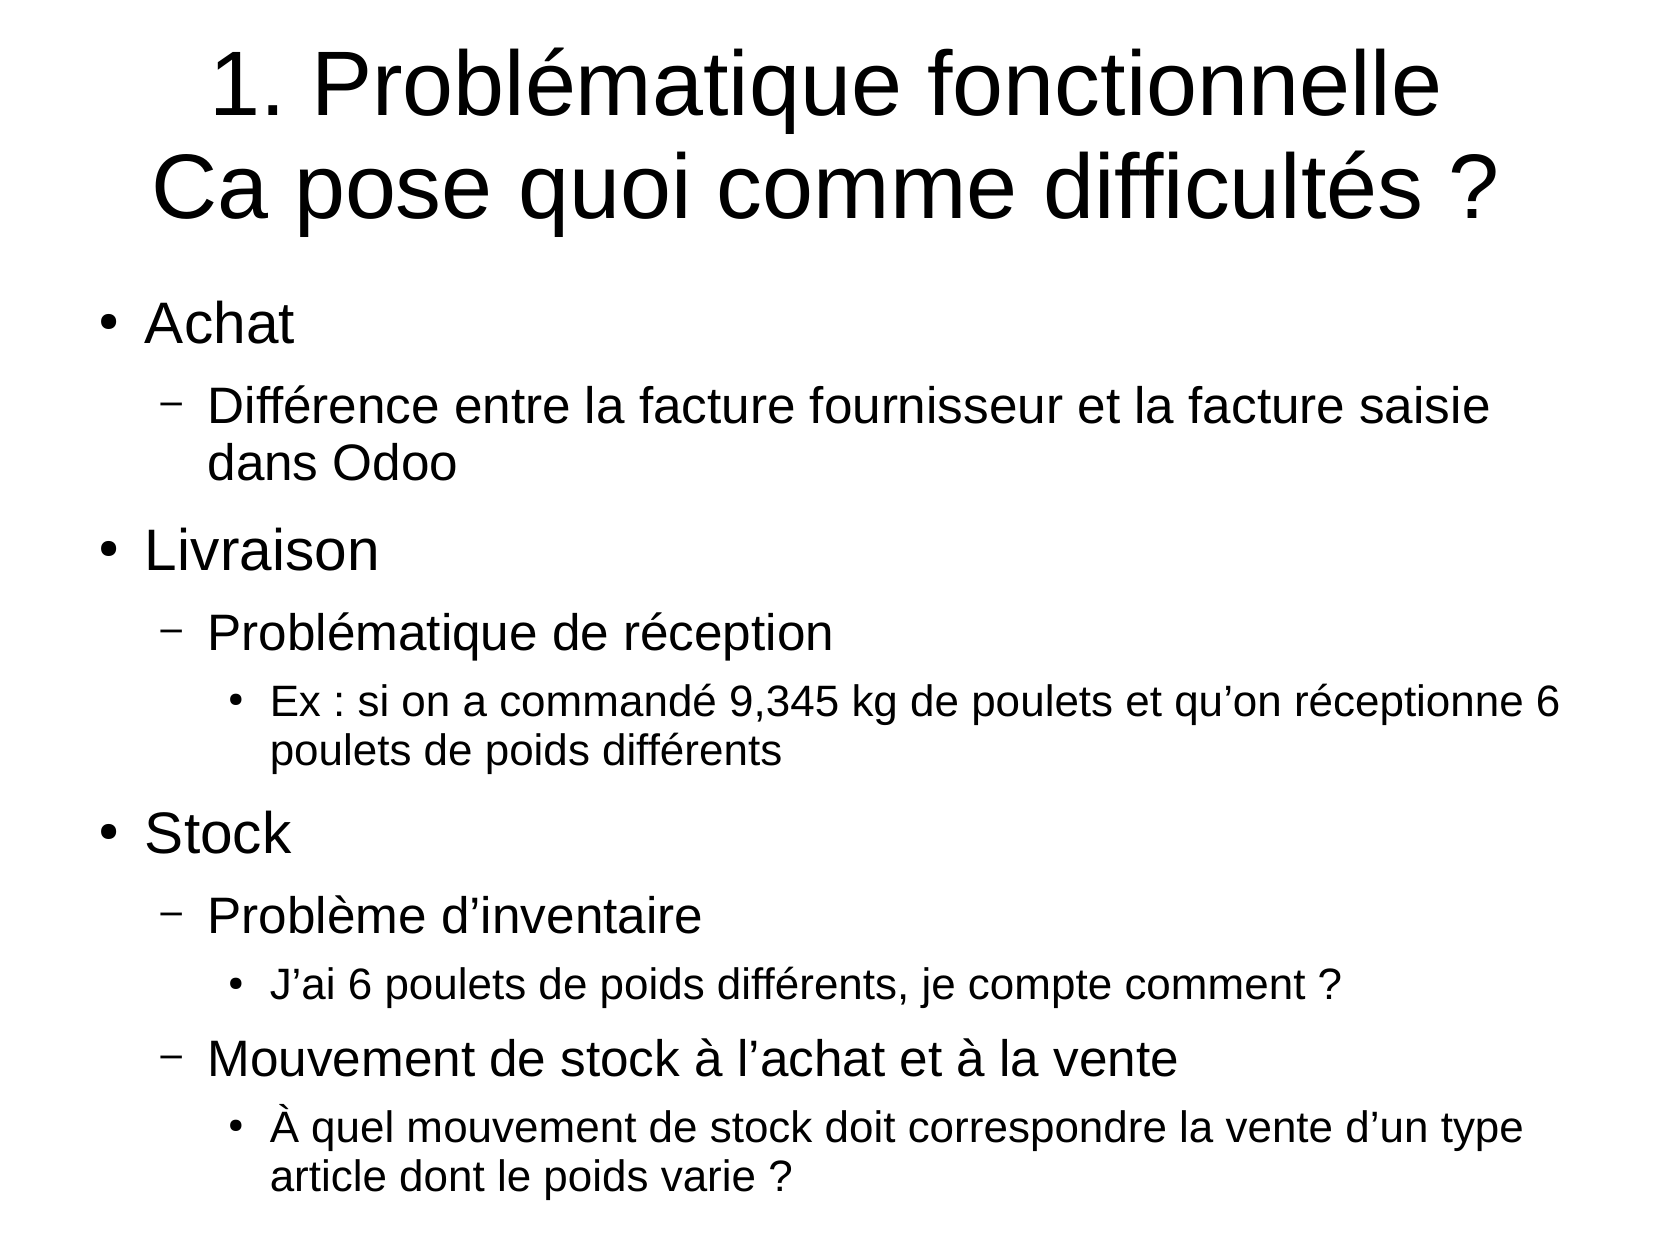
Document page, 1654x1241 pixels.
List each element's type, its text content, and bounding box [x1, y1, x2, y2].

title 1. Problématique fonctionnelle Ca pose quoi comme difficultés ? [82, 31, 1571, 239]
list Achat Différence entre la facture fournisseur et la facture saisie dans Odoo Livraison Problématique de réception Ex : si on a commandé 9,345 kg de poulets et qu’on réceptionne 6 poulets de poids différents Stock Problème d’inventaire J’ai 6 poulets de poids différents, je compte comment ? Mouvement de stock à l’achat et à la vente À quel mouvement de stock doit correspondre la vente d’un type article dont le poids varie ? [82, 290, 1571, 1205]
